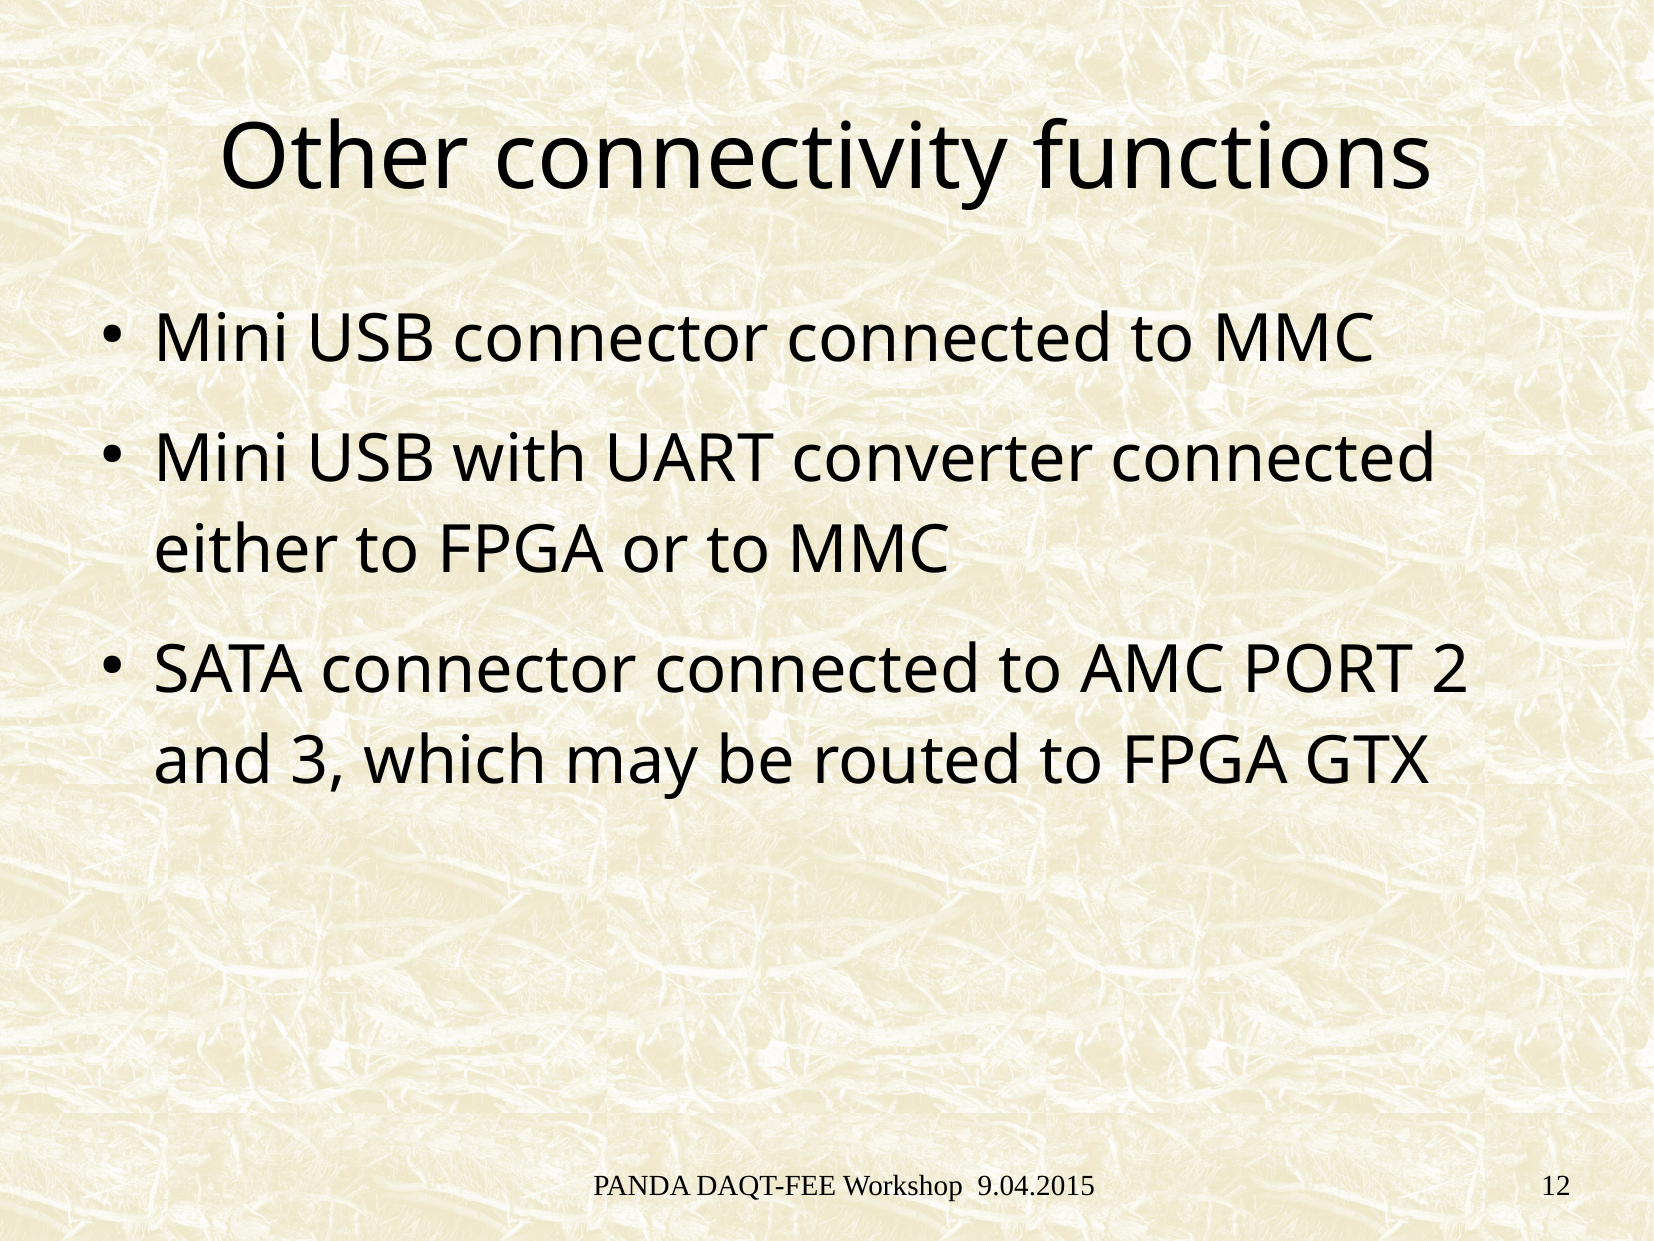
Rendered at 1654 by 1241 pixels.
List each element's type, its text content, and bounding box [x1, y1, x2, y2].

list Mini USB connector connected to MMC Mini USB with UART converter connected either to FPGA or to MMC SATA connector connected to AMC PORT 2 and 3, which may be routed to FPGA GTX [82, 290, 1538, 1010]
title Other connectivity functions [82, 49, 1571, 257]
picture [0, 0, 1654, 1241]
